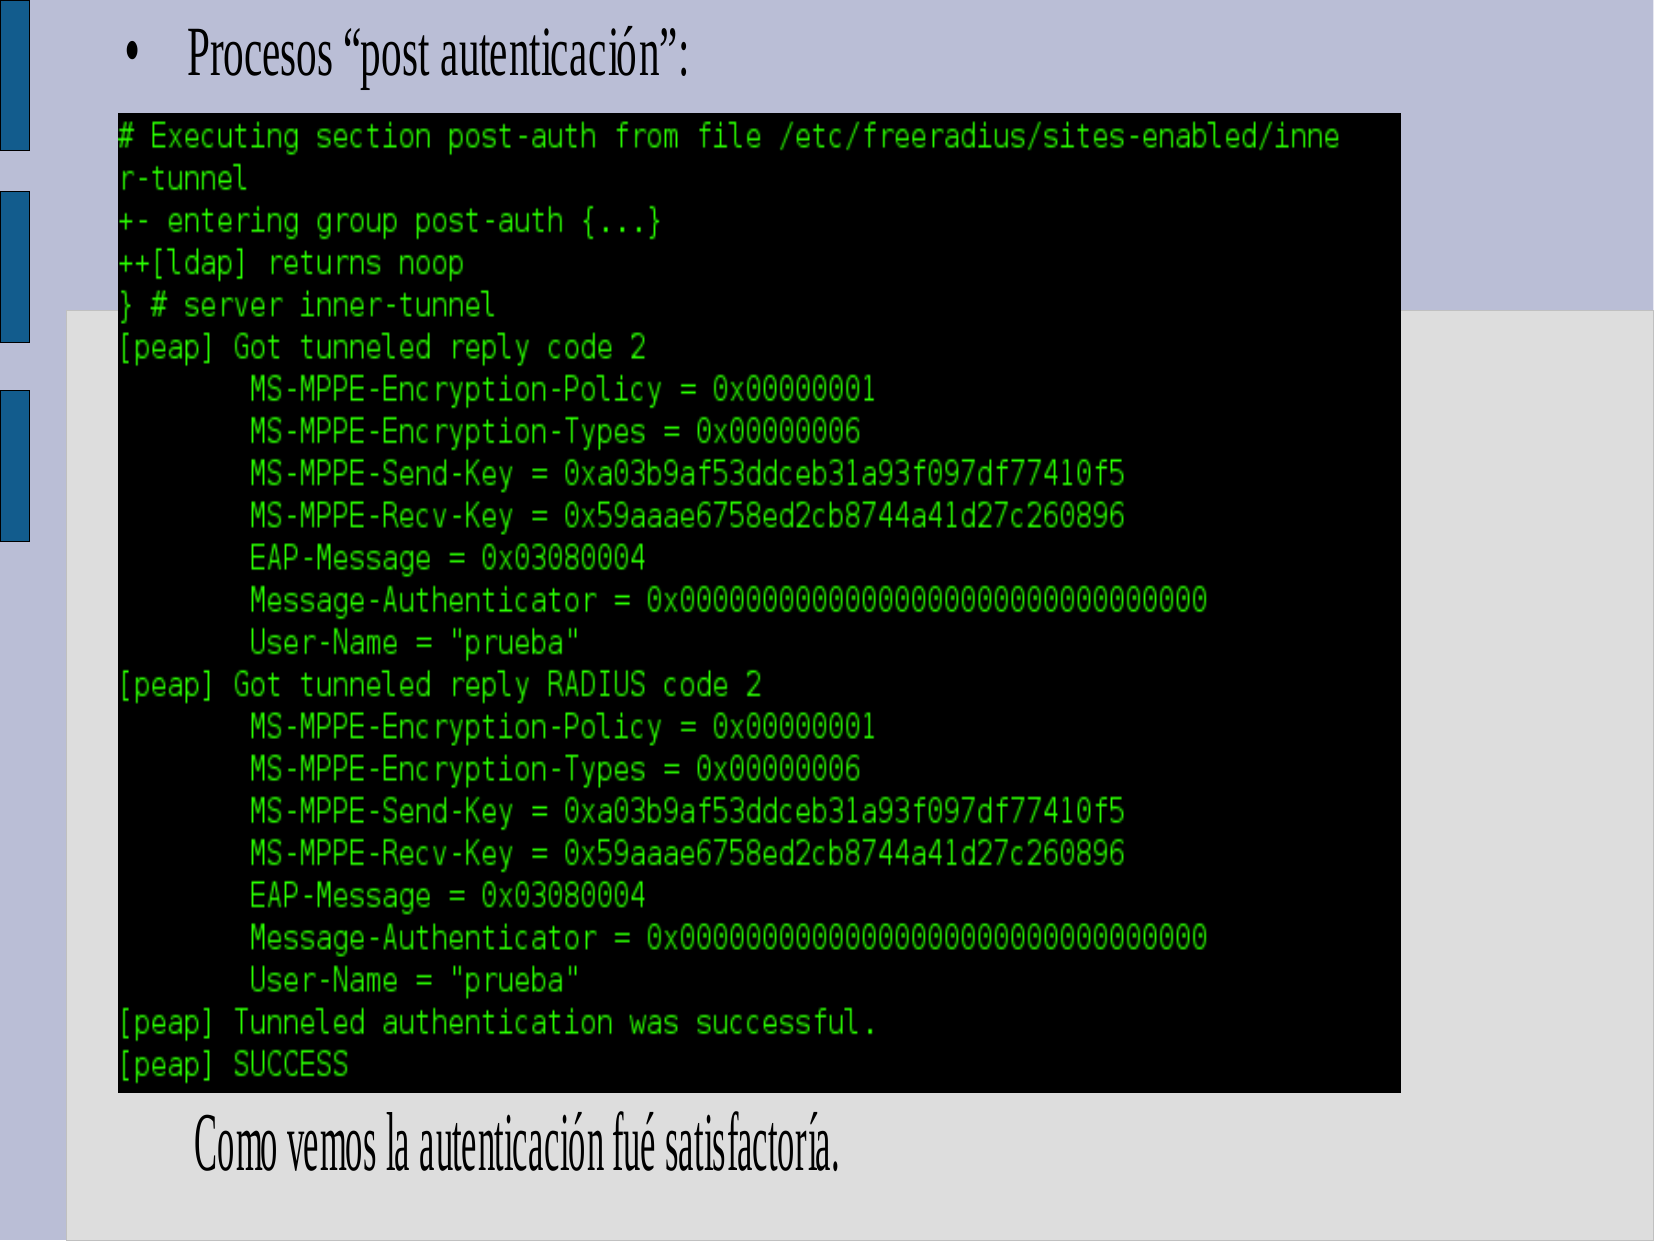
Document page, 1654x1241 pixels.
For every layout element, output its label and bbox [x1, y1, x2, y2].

chart [61, 2, 1654, 502]
chart [88, 1092, 1477, 1241]
picture [118, 113, 1401, 1092]
